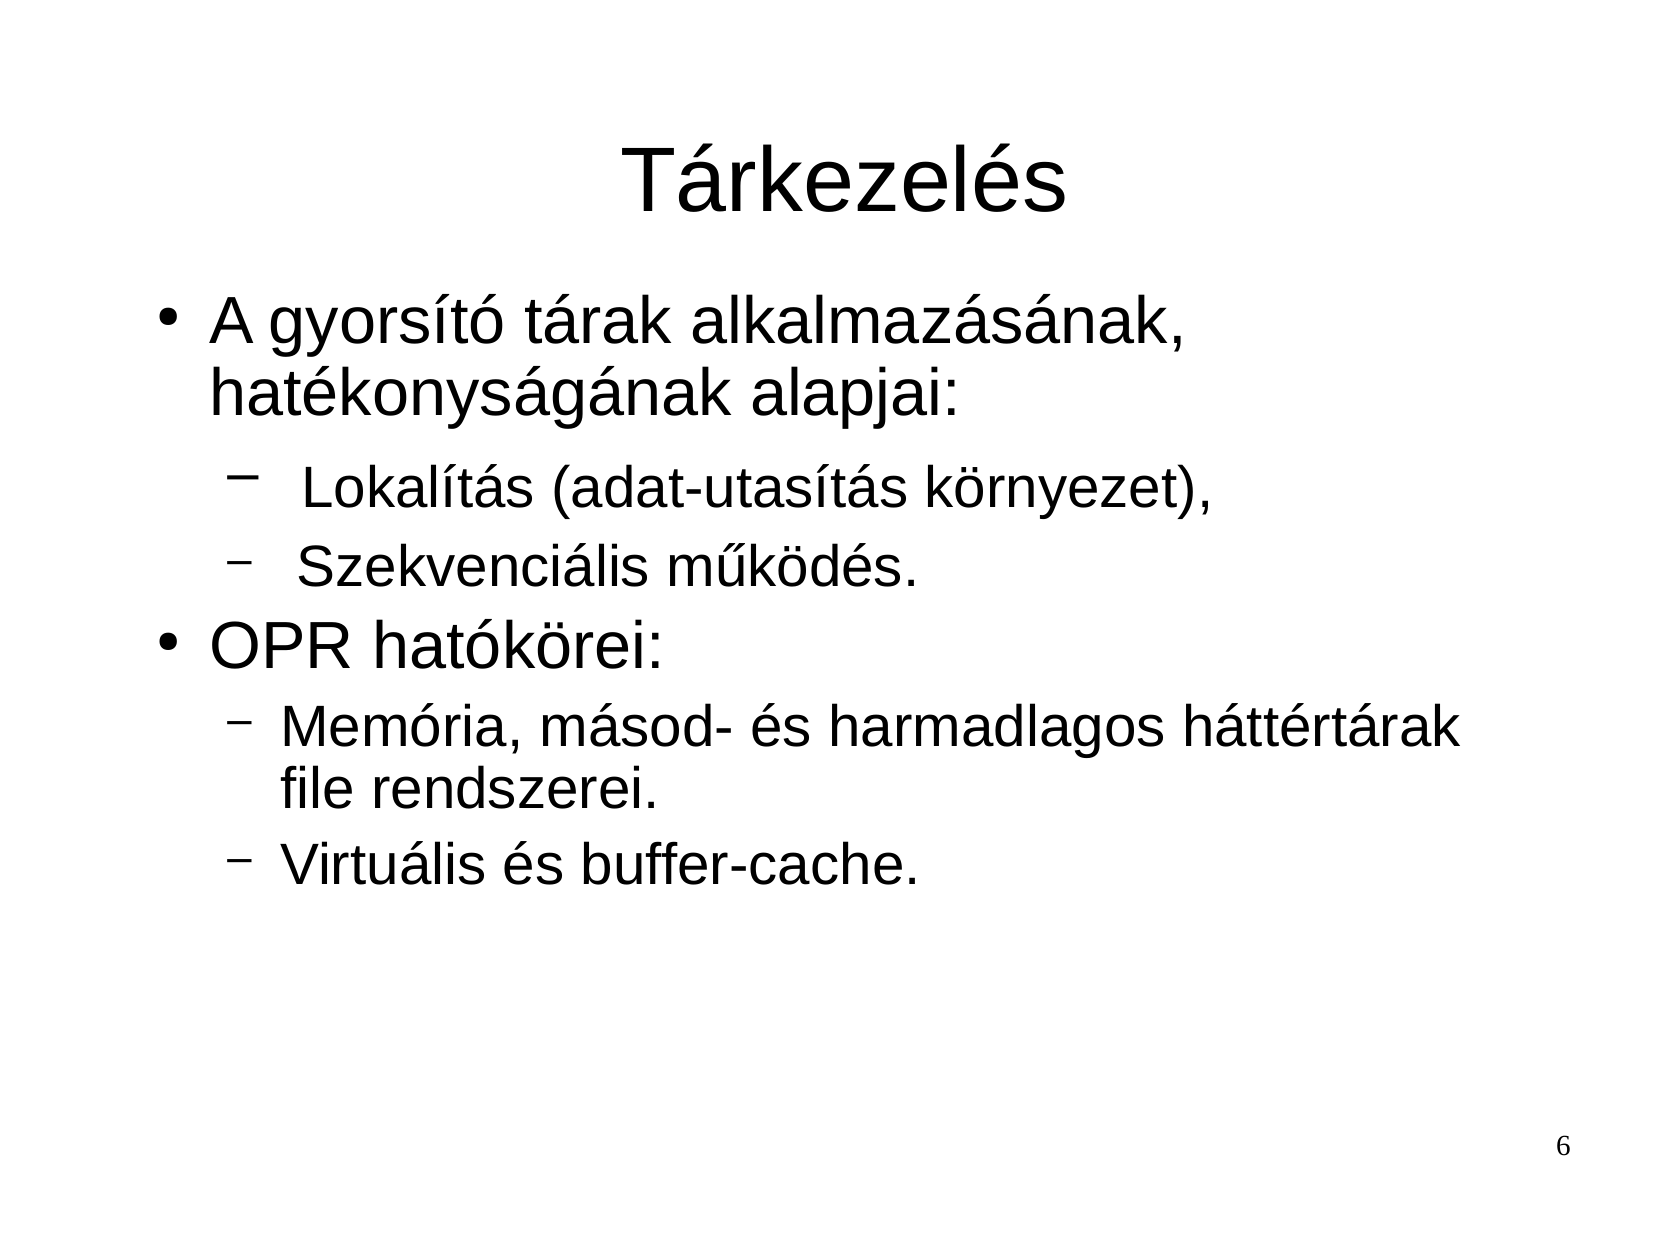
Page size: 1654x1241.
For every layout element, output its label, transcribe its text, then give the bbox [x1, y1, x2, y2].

list A gyorsító tárak alkalmazásának, hatékonyságának alapjai: Lokalítás (adat-utasítás környezet), Szekvenciális működés. OPR hatókörei: Memória, másod- és harmadlagos háttértárak file rendszerei. Virtuális és buffer-cache. [124, 278, 1530, 1103]
title Tárkezelés [124, 71, 1530, 278]
